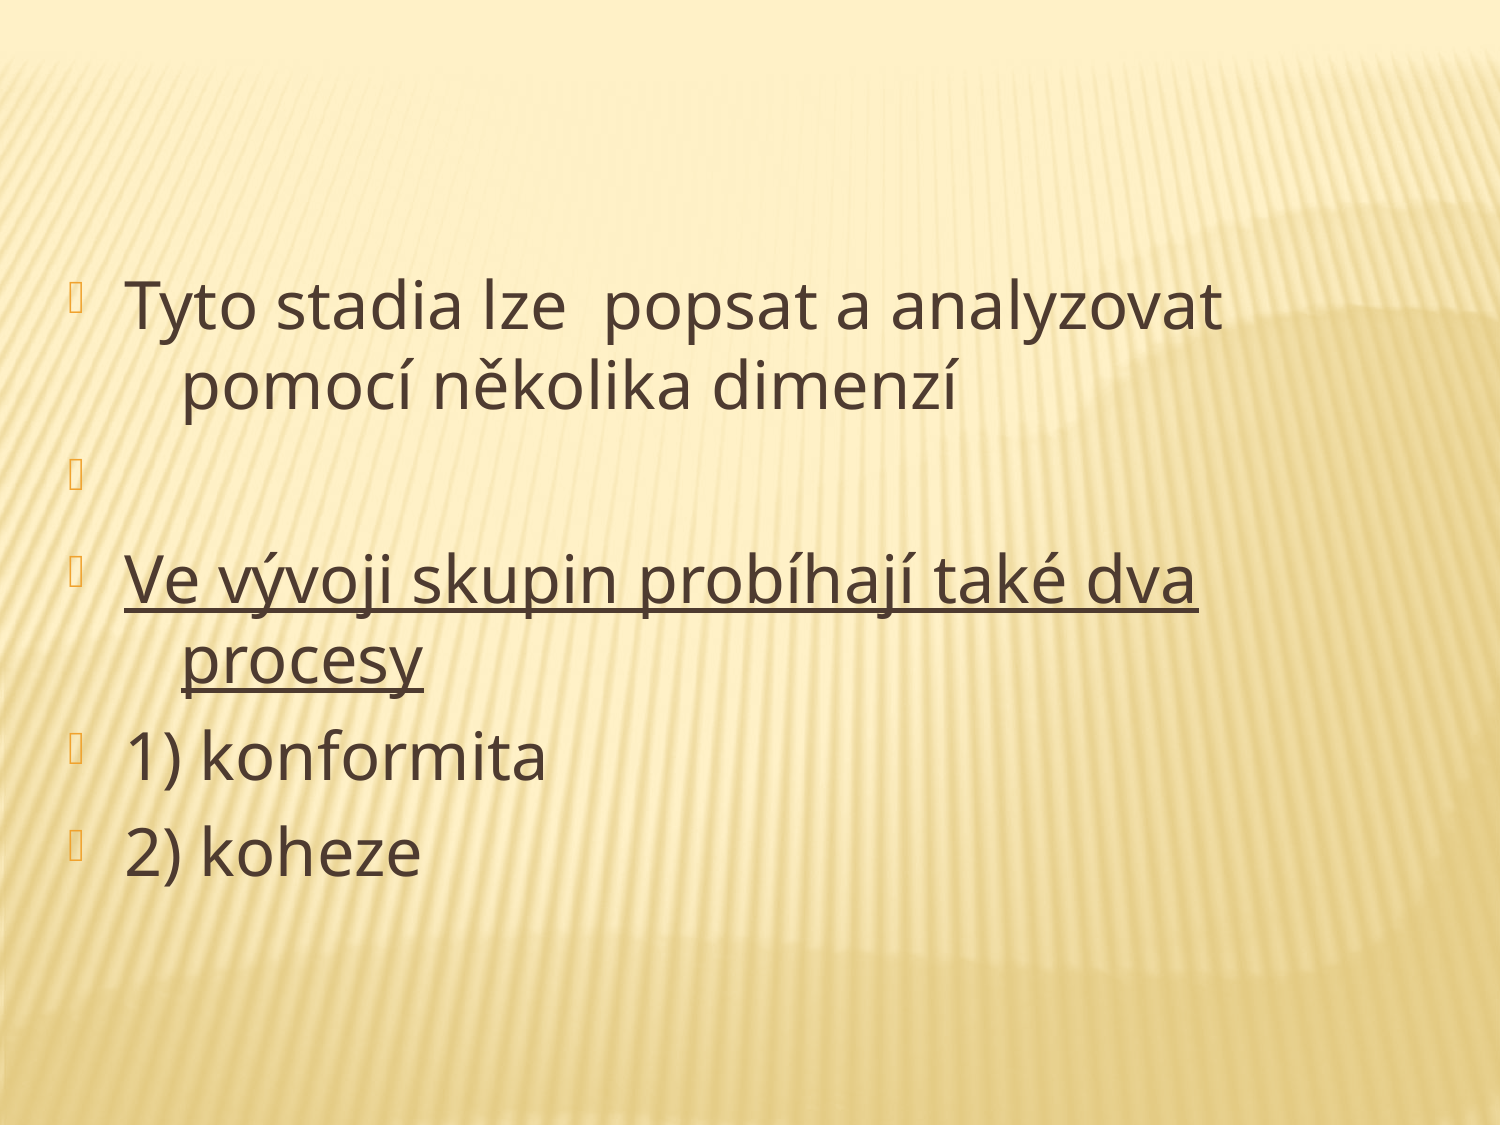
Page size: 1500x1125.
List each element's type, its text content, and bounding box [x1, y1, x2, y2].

list Tyto stadia lze popsat a analyzovat pomocí několika dimenzí Ve vývoji skupin probíhají také dva procesy 1) konformita 2) koheze [53, 255, 1449, 1006]
